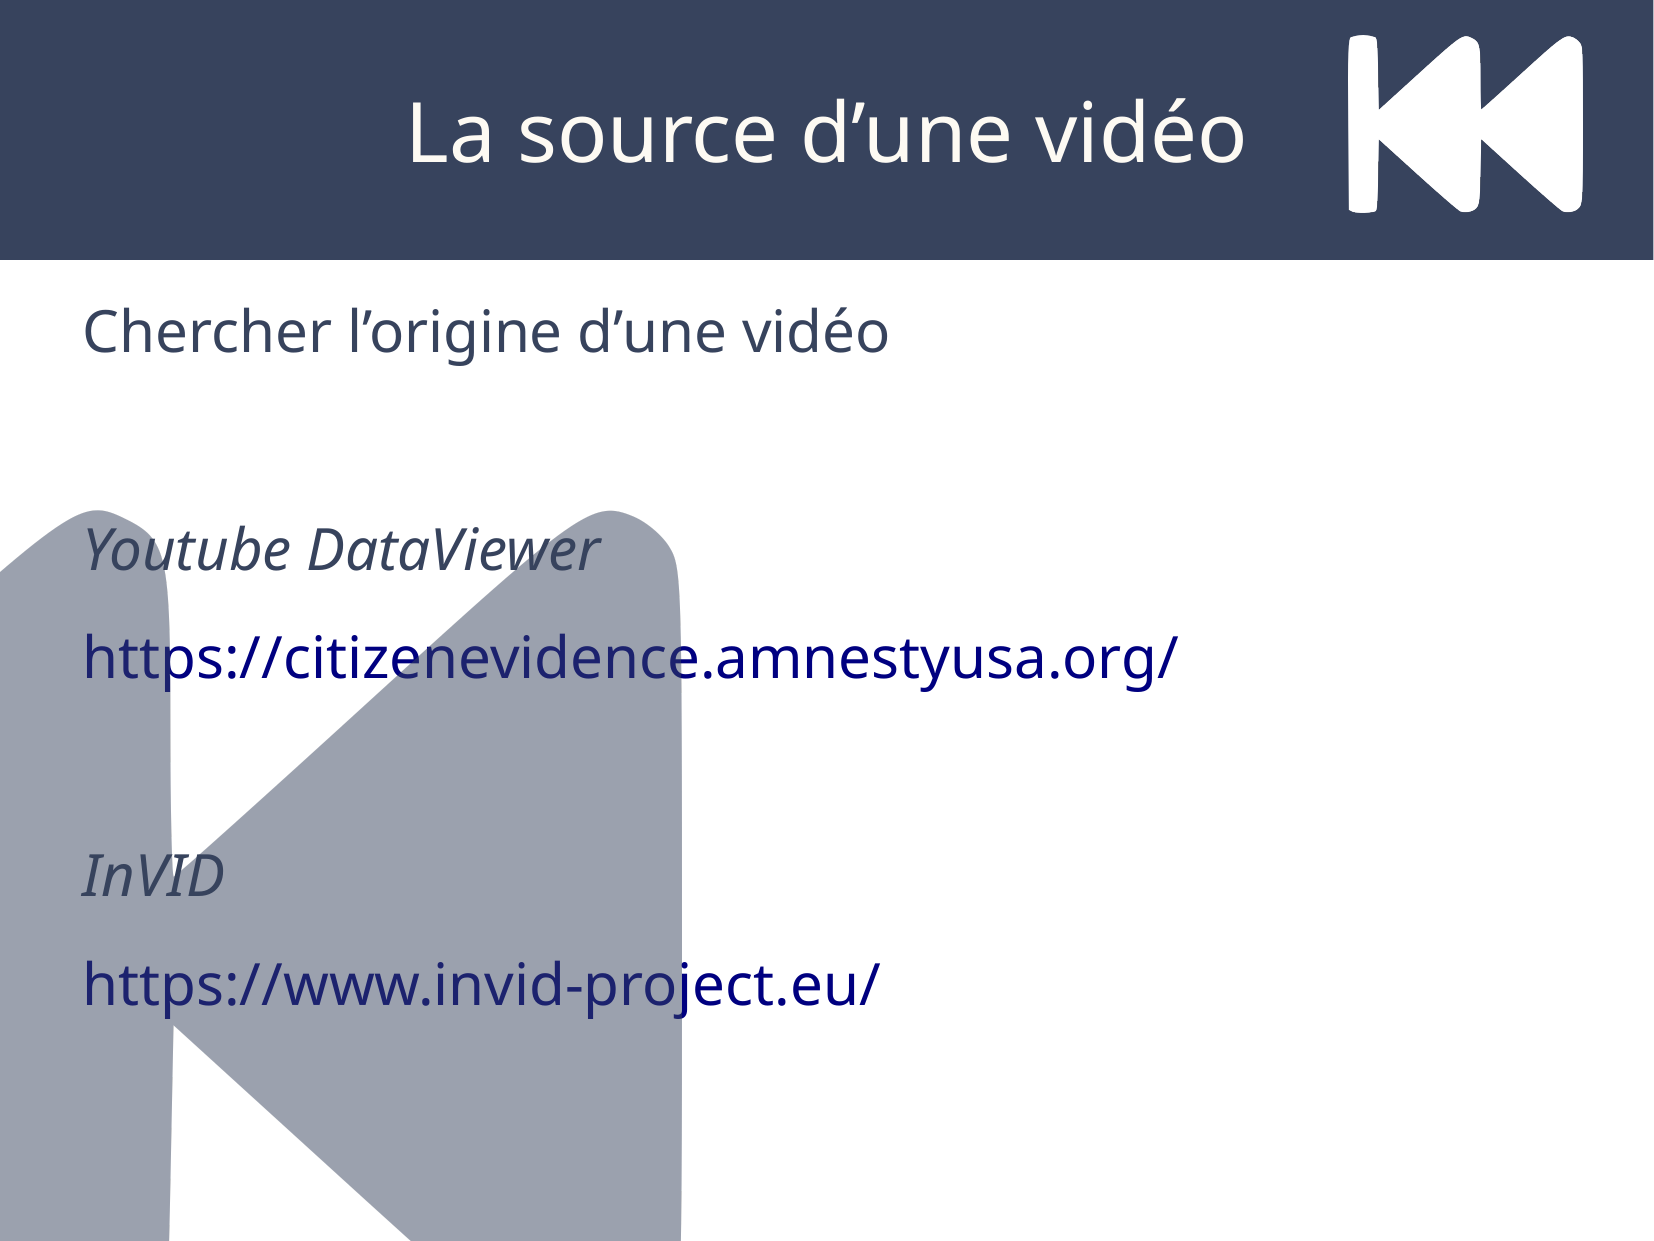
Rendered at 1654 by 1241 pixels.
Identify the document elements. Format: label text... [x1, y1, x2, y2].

picture [1348, 35, 1583, 213]
list Chercher l’origine d’une vidéo Youtube DataViewer https://citizenevidence.amnestyusa.org/ InVID https://www.invid-project.eu/ [82, 290, 1571, 1170]
title La source d’une vidéo [0, 0, 1654, 260]
picture [0, 507, 682, 1241]
